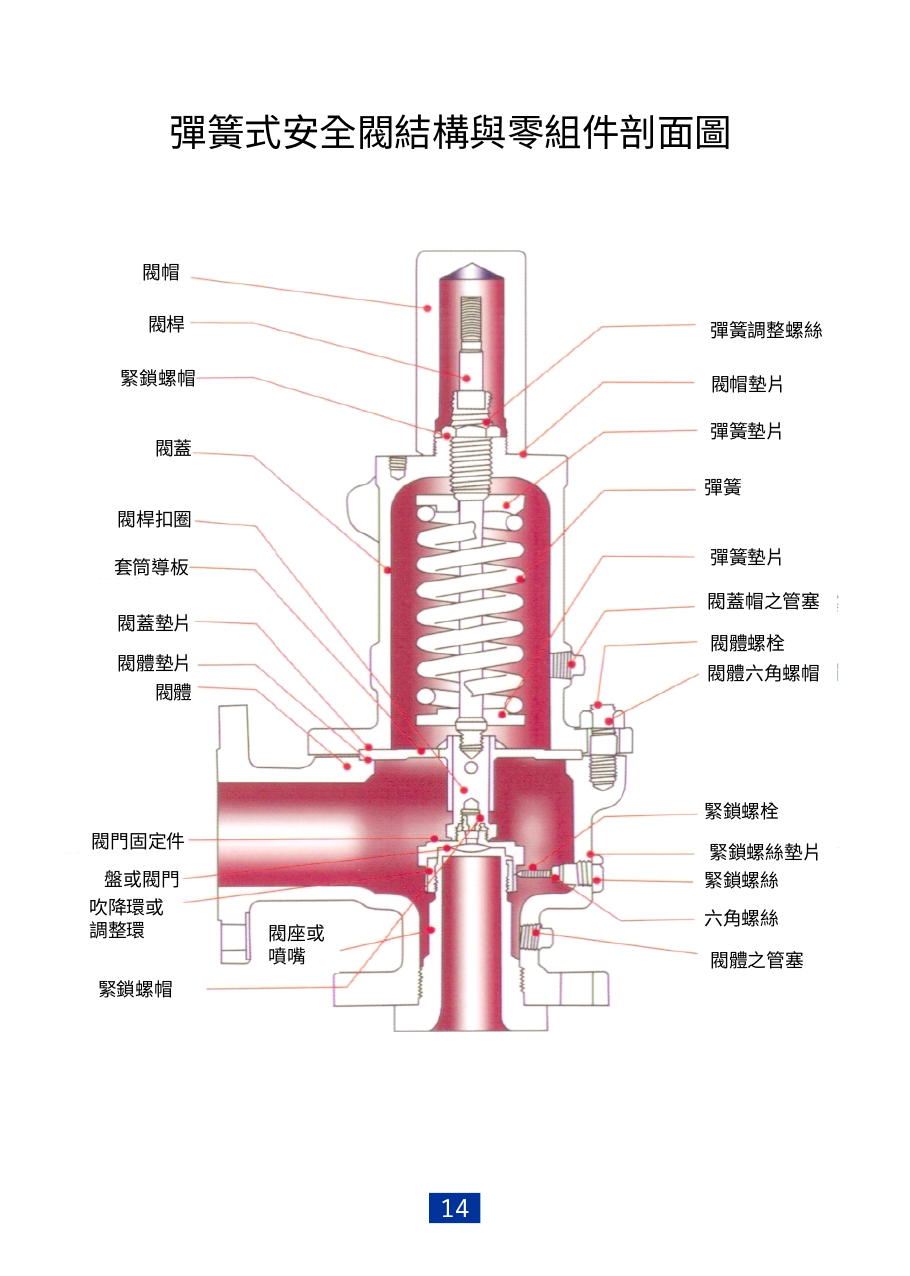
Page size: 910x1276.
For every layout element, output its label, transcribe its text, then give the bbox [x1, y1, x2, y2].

text_box 套筒導板 [54, 555, 190, 579]
text_box 閥體六角螺帽 [701, 661, 837, 685]
text_box 緊鎖螺絲 [698, 868, 834, 891]
text_box 閥體螺栓 [704, 631, 840, 655]
text_box 閥蓋墊片 [57, 611, 193, 635]
text_box 閥體墊片 [57, 645, 193, 681]
text_box 彈簧調整螺絲 [704, 311, 840, 350]
text_box 閥體 [57, 681, 193, 704]
text_box 閥帽 [44, 260, 180, 284]
text_box 閥門固定件 [50, 830, 186, 853]
text_box 彈簧墊片 [704, 538, 840, 577]
text_box 緊鎖螺絲墊片 [703, 840, 839, 864]
text_box 盤或閥門 [44, 861, 180, 897]
text_box 緊鎖螺帽 [60, 367, 196, 390]
text_box 閥蓋 [57, 437, 193, 460]
text_box 彈簧式安全閥結構與零組件剖面圖 [123, 103, 778, 161]
text_box 閥帽墊片 [705, 364, 841, 403]
text_box 吹降環或調整環 [83, 895, 180, 954]
text_box 14 [429, 1192, 481, 1224]
text_box 緊鎖螺栓 [698, 800, 834, 823]
text_box 閥座或噴嘴 [262, 921, 340, 974]
text_box 閥蓋帽之管塞 [701, 590, 837, 613]
picture [44, 163, 853, 1088]
text_box 緊鎖螺帽 [70, 977, 206, 1001]
text_box 閥體之管塞 [704, 942, 840, 978]
text_box 閥桿 [50, 312, 186, 336]
text_box 彈簧 [698, 467, 834, 506]
text_box 六角螺絲 [698, 900, 834, 936]
text_box 閥桿扣圈 [57, 507, 193, 530]
text_box 彈簧墊片 [704, 411, 840, 451]
